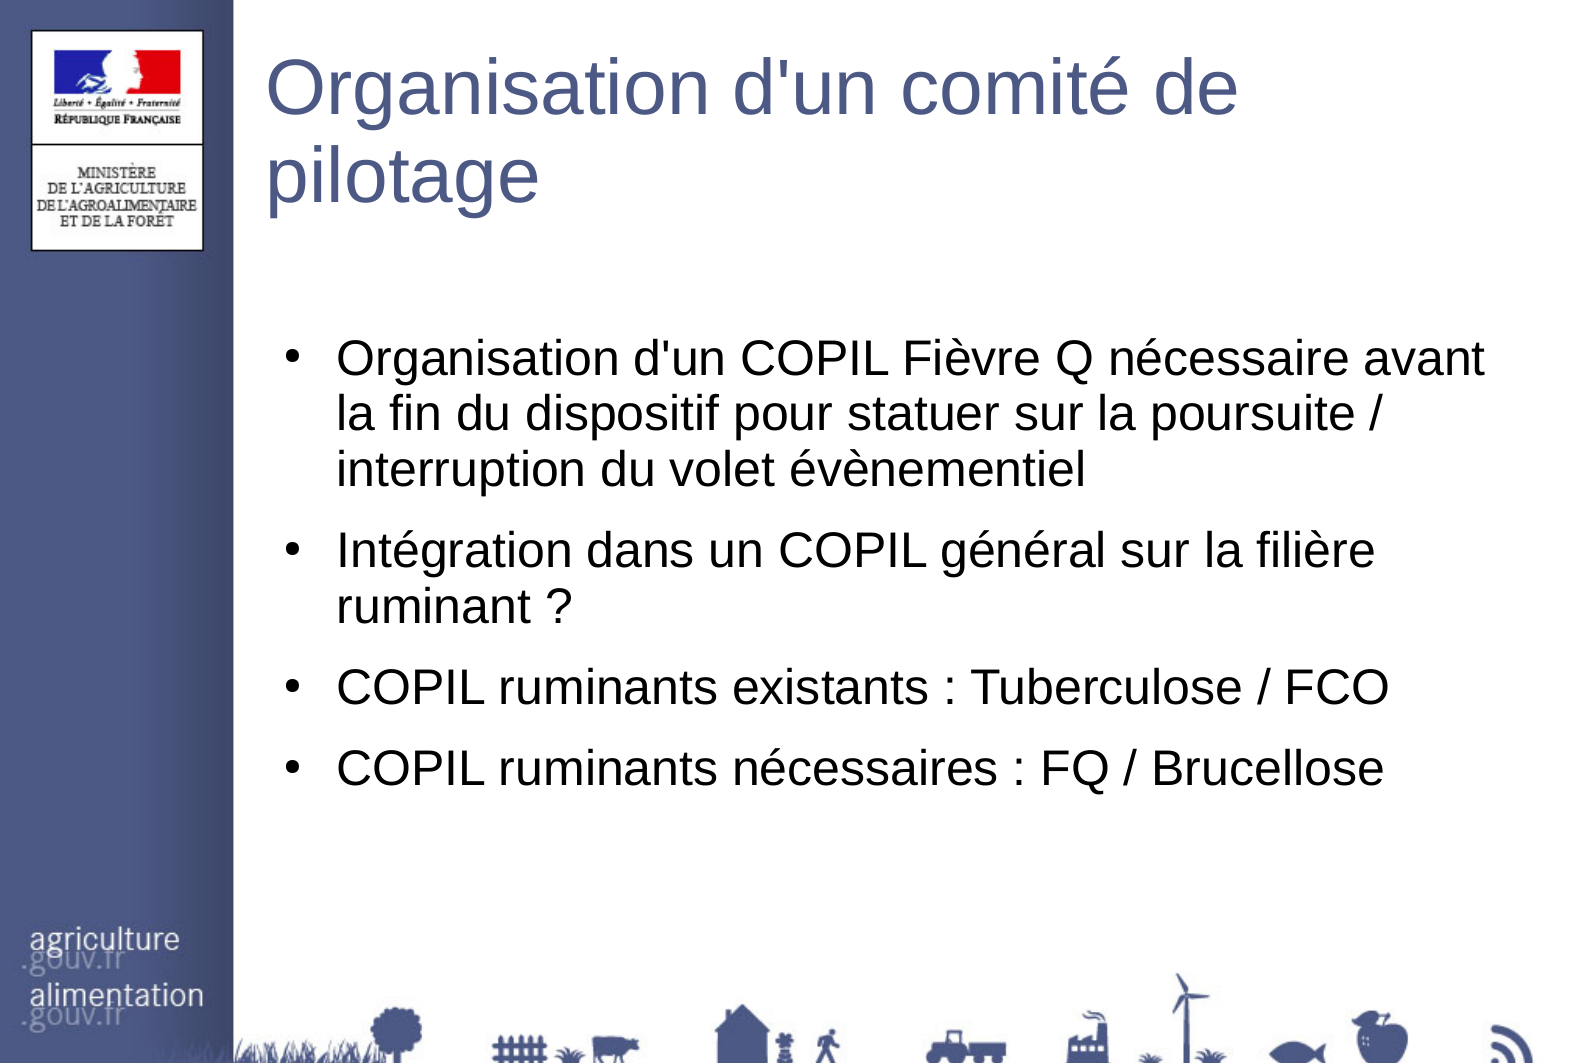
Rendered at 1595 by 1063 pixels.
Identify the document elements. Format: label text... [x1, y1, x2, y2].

list Organisation d'un COPIL Fièvre Q nécessaire avant la fin du dispositif pour statuer sur la poursuite / interruption du volet évènementiel Intégration dans un COPIL général sur la filière ruminant ? COPIL ruminants existants : Tuberculose / FCO COPIL ruminants nécessaires : FQ / Brucellose [265, 248, 1536, 951]
title Organisation d'un comité de pilotage [265, 42, 1536, 220]
picture [0, 0, 1595, 1063]
